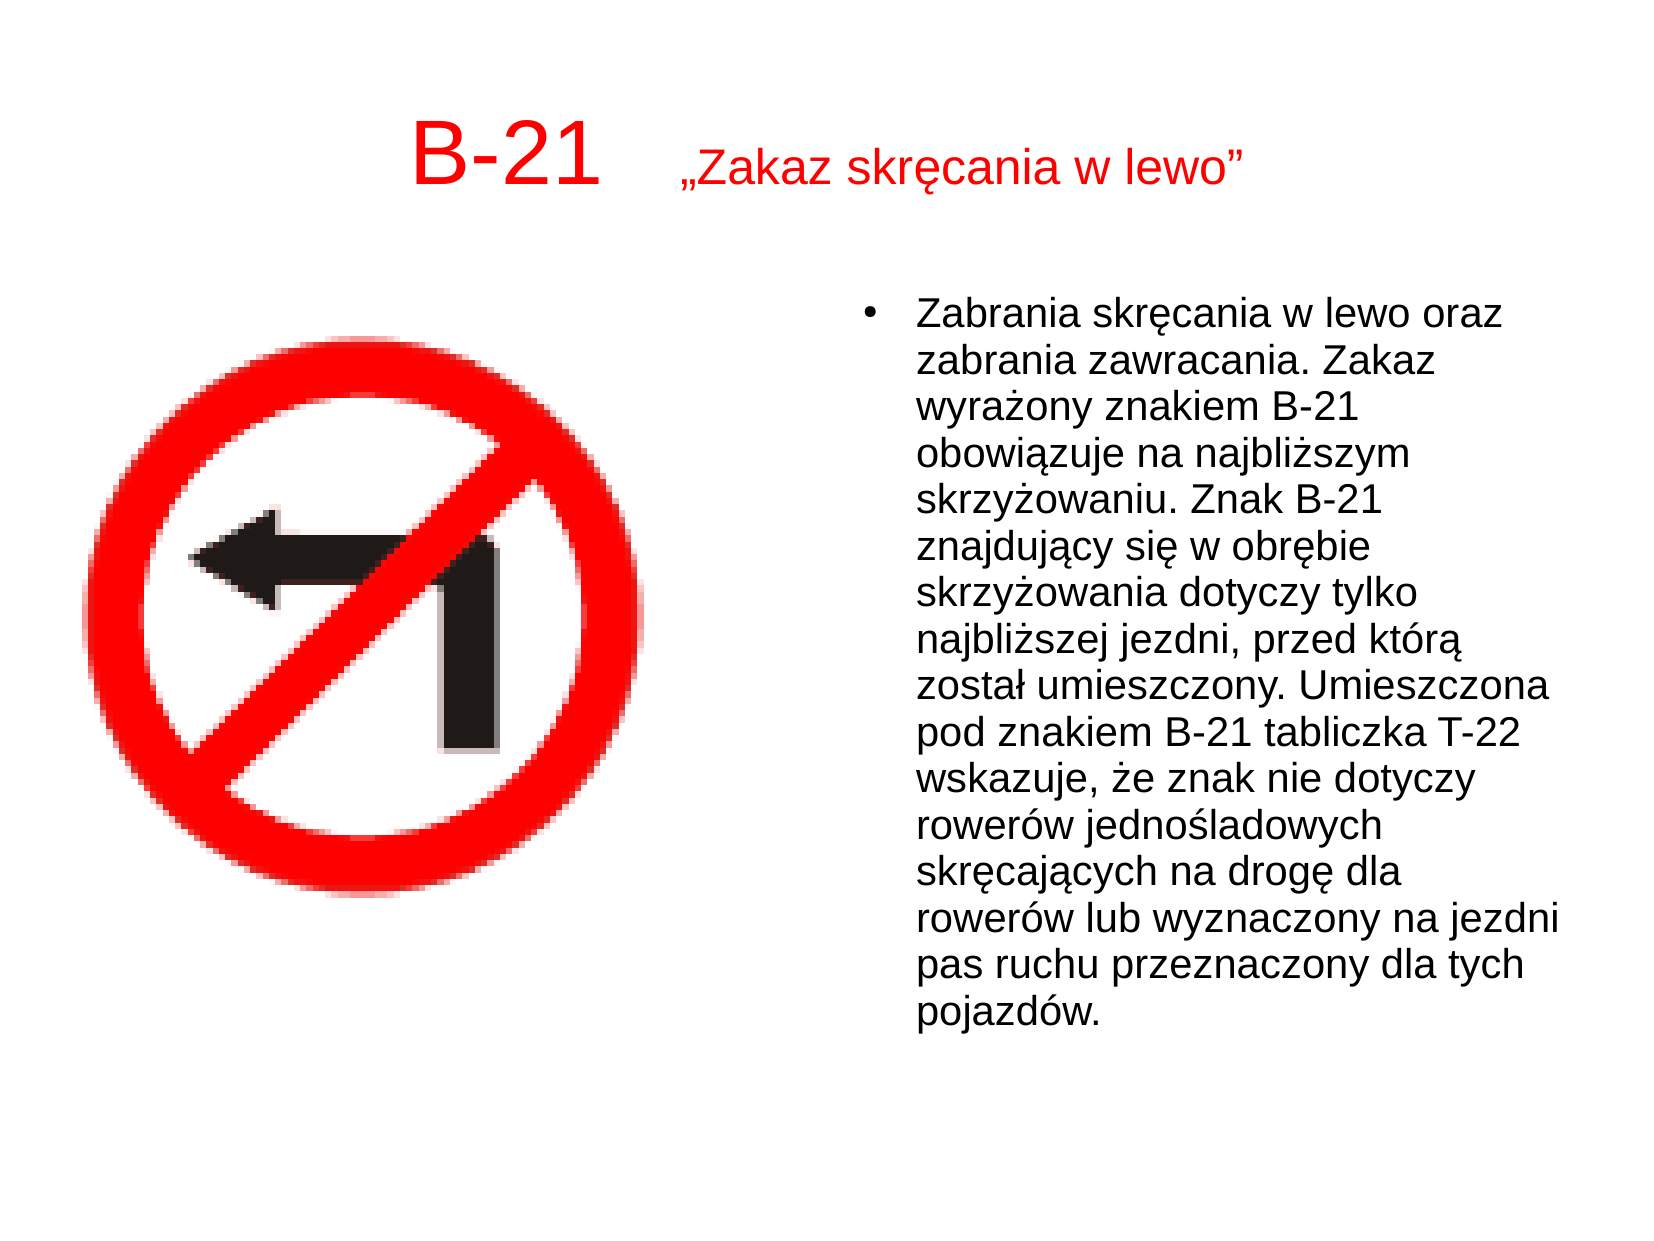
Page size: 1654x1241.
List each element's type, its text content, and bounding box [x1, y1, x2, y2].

title B-21 „Zakaz skręcania w lewo” [82, 56, 1571, 250]
picture [82, 336, 644, 898]
list Zabrania skręcania w lewo oraz zabrania zawracania. Zakaz wyrażony znakiem B-21 obowiązuje na najbliższym skrzyżowaniu. Znak B-21 znajdujący się w obrębie skrzyżowania dotyczy tylko najbliższej jezdni, przed którą został umieszczony. Umieszczona pod znakiem B-21 tabliczka T-22 wskazuje, że znak nie dotyczy rowerów jednośladowych skręcających na drogę dla rowerów lub wyznaczony na jezdni pas ruchu przeznaczony dla tych pojazdów. [845, 290, 1572, 1094]
